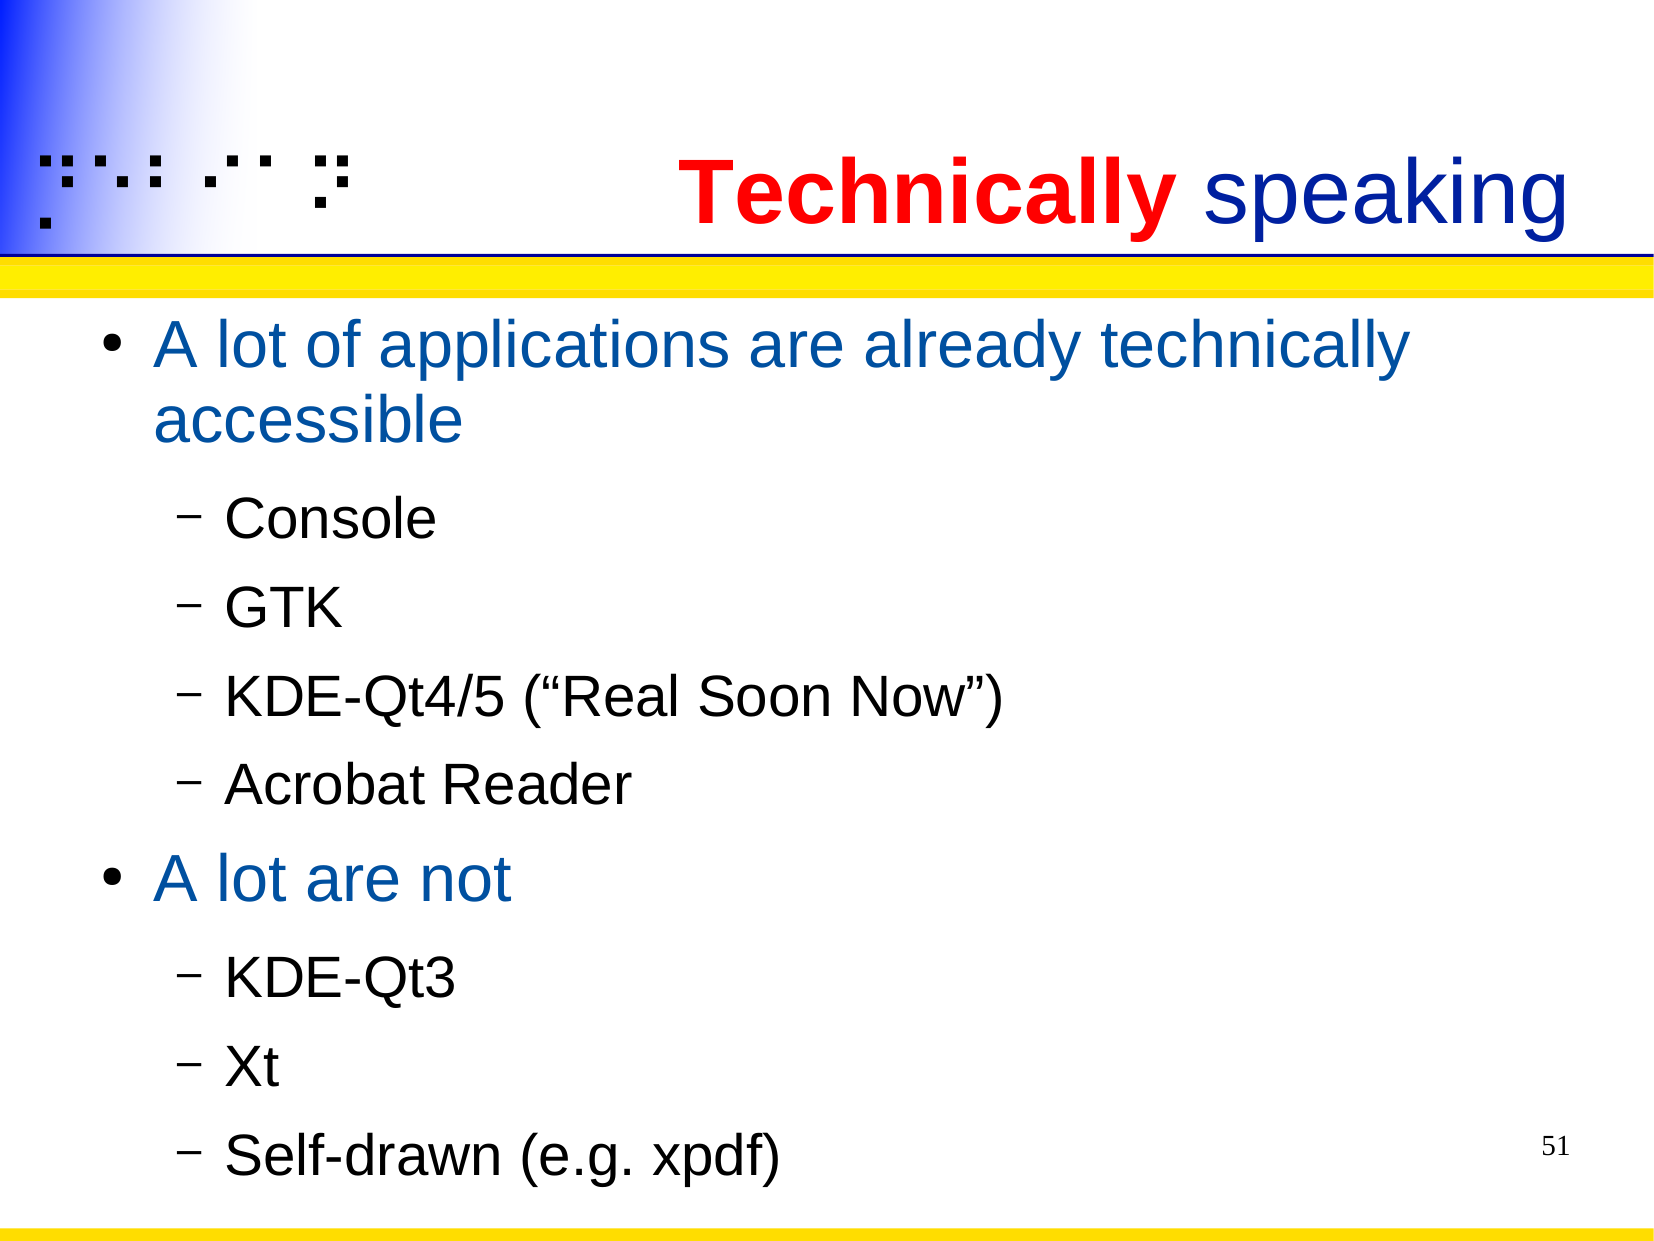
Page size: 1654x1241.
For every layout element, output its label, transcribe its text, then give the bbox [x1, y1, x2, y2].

list A lot of applications are already technically accessible Console GTK KDE-Qt4/5 (“Real Soon Now”) Acrobat Reader A lot are not KDE-Qt3 Xt Self-drawn (e.g. xpdf) [82, 307, 1571, 1188]
title Technically speaking [372, 126, 1571, 257]
